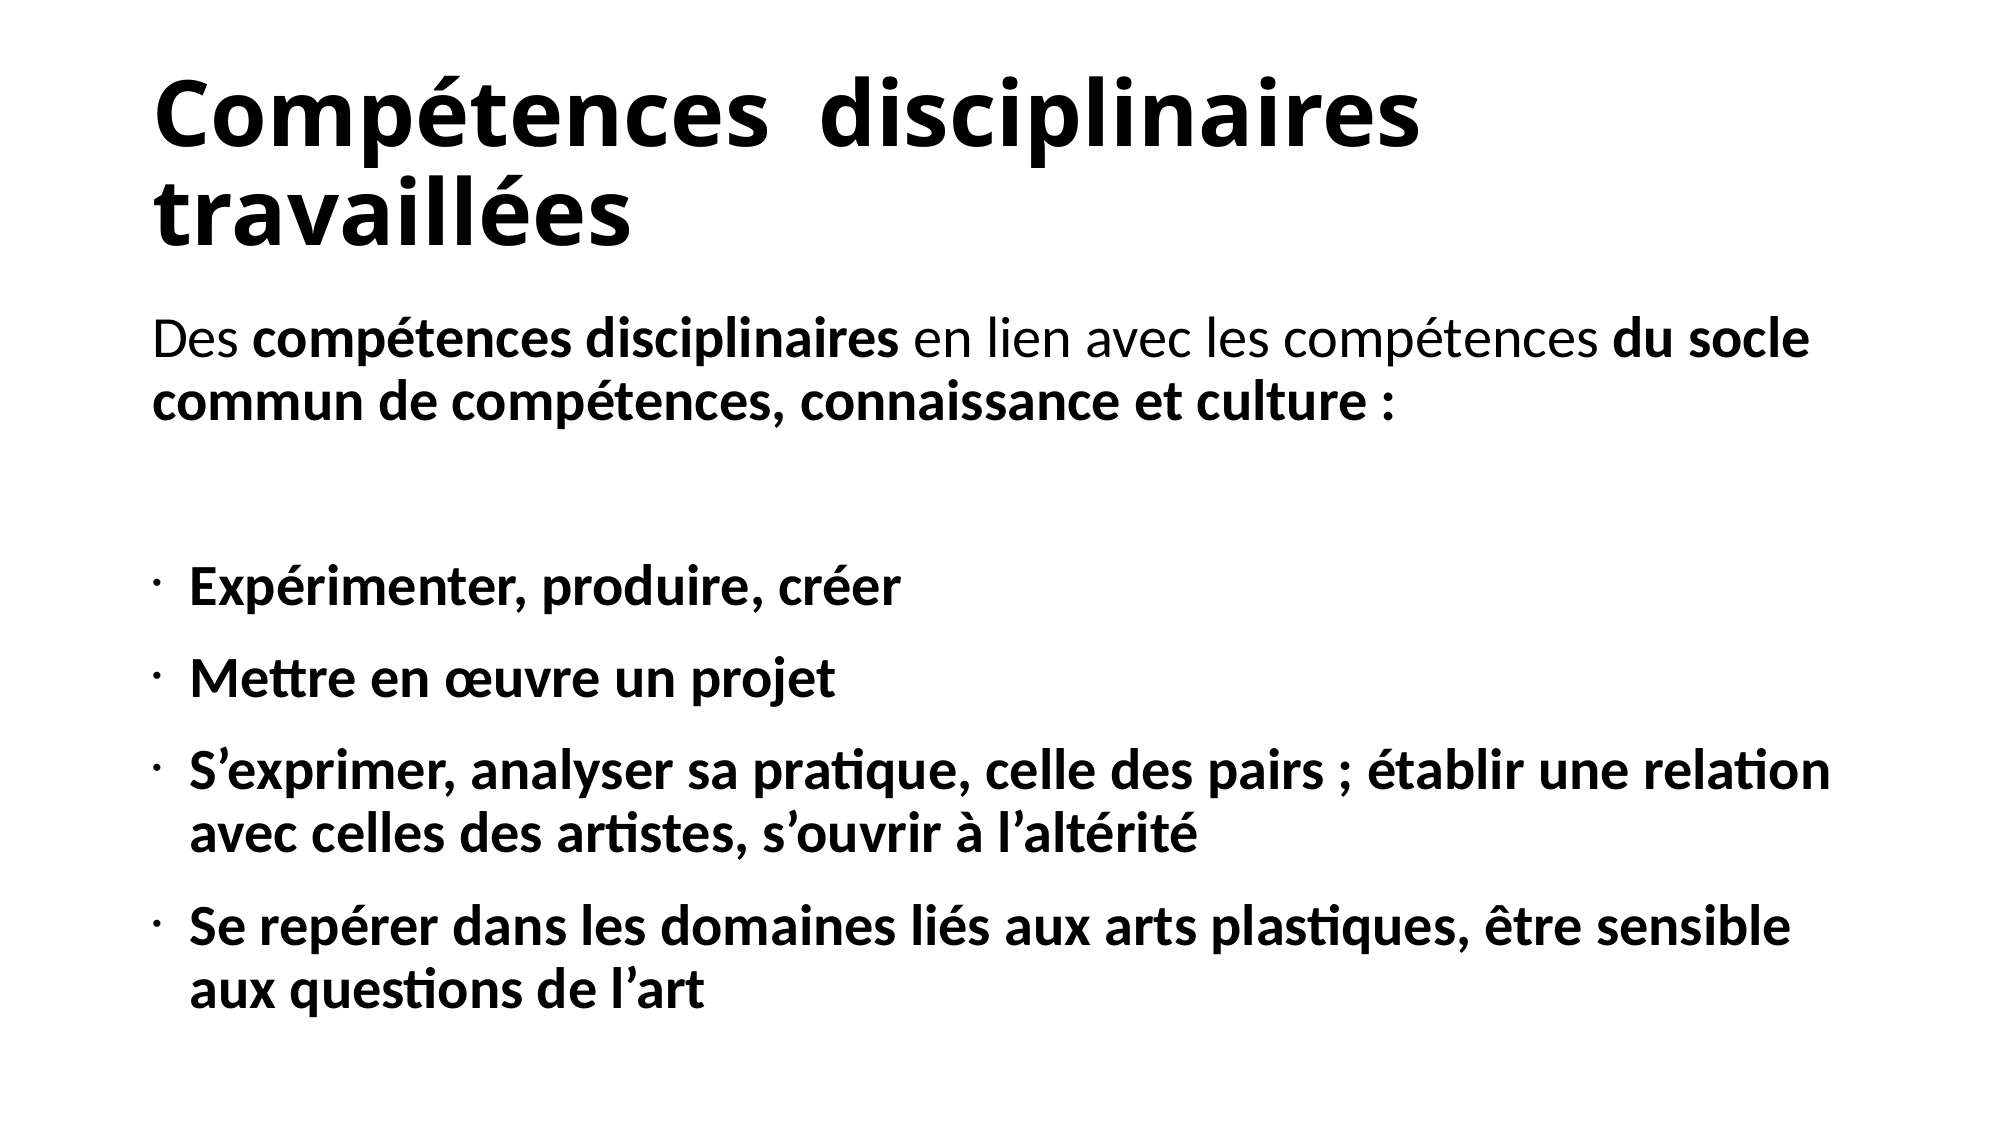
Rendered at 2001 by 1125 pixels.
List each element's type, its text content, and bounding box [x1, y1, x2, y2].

list Des compétences disciplinaires en lien avec les compétences du socle commun de compétences, connaissance et culture : Expérimenter, produire, créer Mettre en œuvre un projet S’exprimer, analyser sa pratique, celle des pairs ; établir une relation avec celles des artistes, s’ouvrir à l’altérité Se repérer dans les domaines liés aux arts plastiques, être sensible aux questions de l’art [137, 299, 1863, 1014]
title Compétences disciplinaires travaillées [137, 59, 1863, 278]
